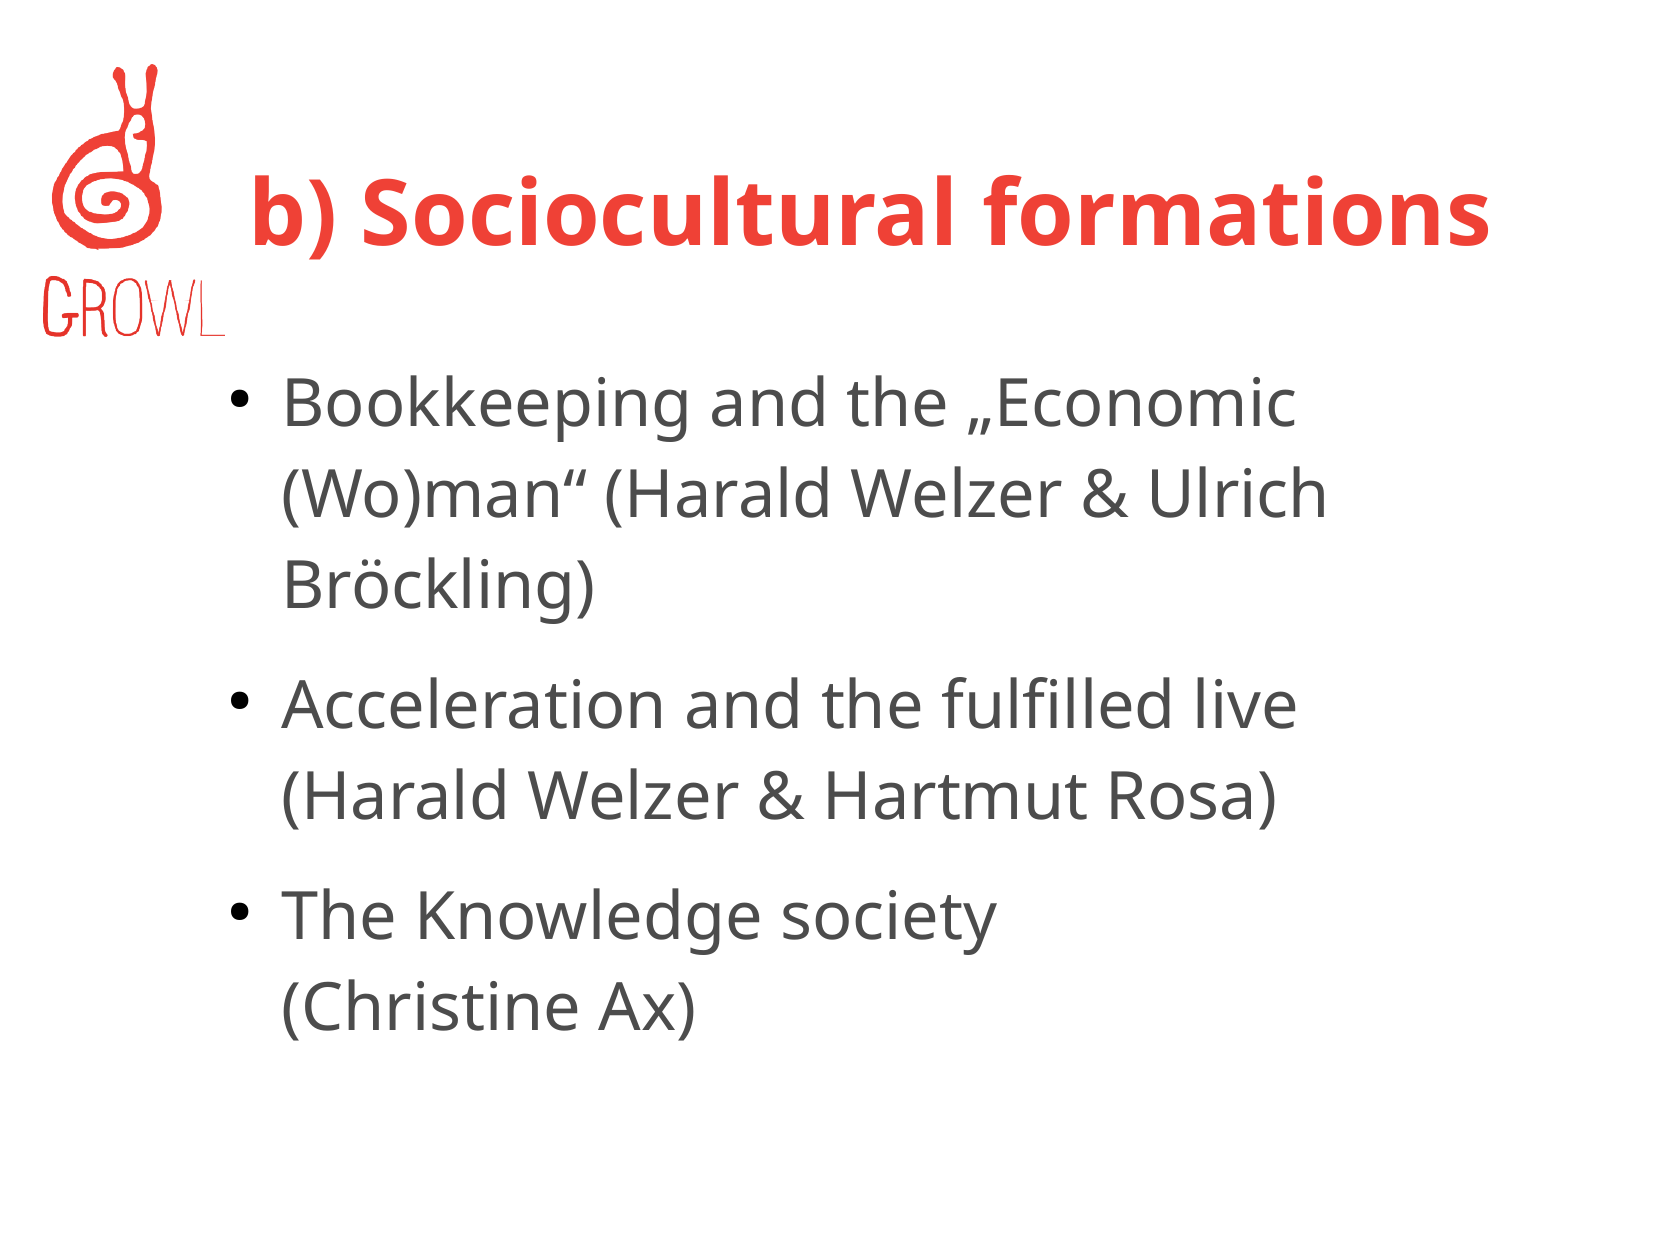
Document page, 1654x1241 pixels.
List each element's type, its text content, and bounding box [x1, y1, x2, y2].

list Bookkeeping and the „Economic (Wo)man“ (Harald Welzer & Ulrich Bröckling) Acceleration and the fulfilled live (Harald Welzer & Hartmut Rosa) The Knowledge society (Christine Ax) [210, 355, 1560, 1075]
picture [43, 64, 225, 337]
title b) Sociocultural formations [248, 106, 1512, 314]
